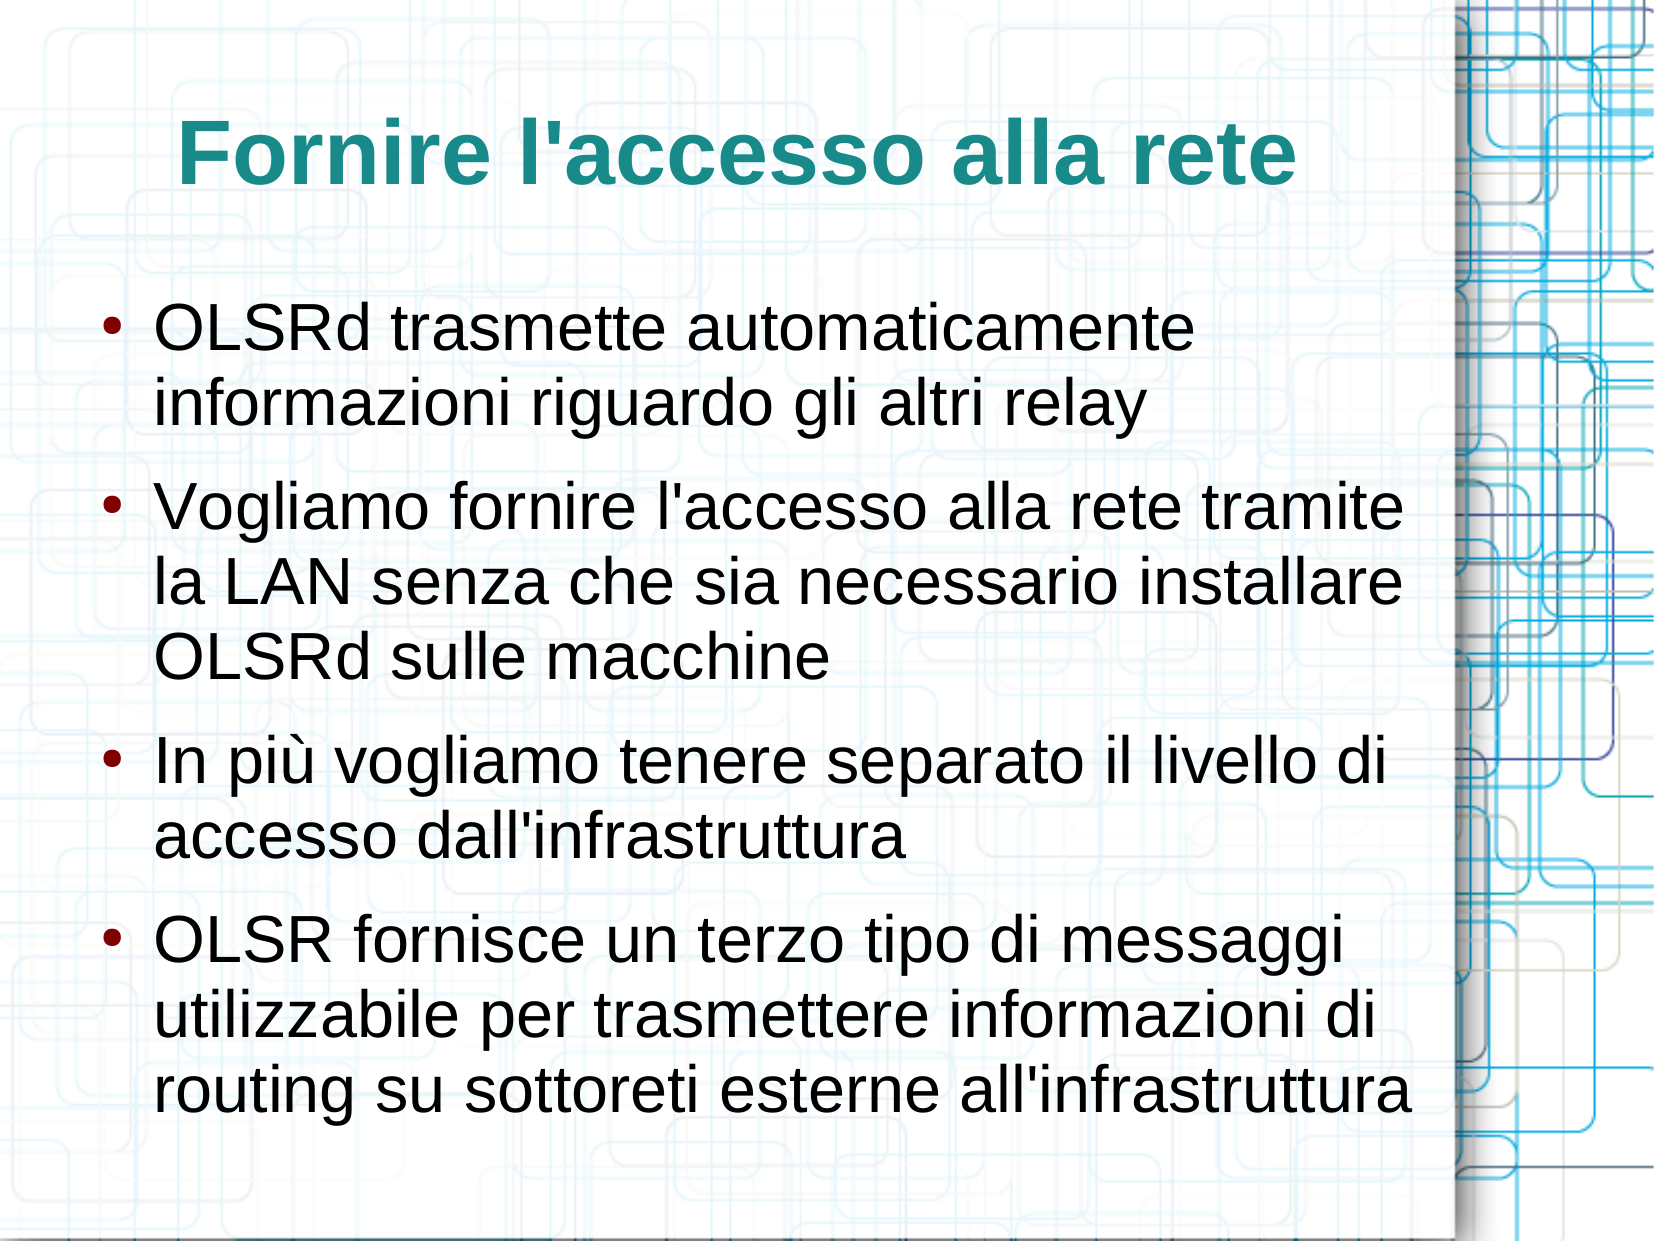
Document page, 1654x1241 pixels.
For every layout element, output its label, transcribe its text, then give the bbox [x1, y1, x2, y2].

picture [0, 0, 1654, 1241]
title Fornire l'accesso alla rete [59, 49, 1418, 257]
list OLSRd trasmette automaticamente informazioni riguardo gli altri relay Vogliamo fornire l'accesso alla rete tramite la LAN senza che sia necessario installare OLSRd sulle macchine In più vogliamo tenere separato il livello di accesso dall'infrastruttura OLSR fornisce un terzo tipo di messaggi utilizzabile per trasmettere informazioni di routing su sottoreti esterne all'infrastruttura [82, 290, 1418, 1241]
